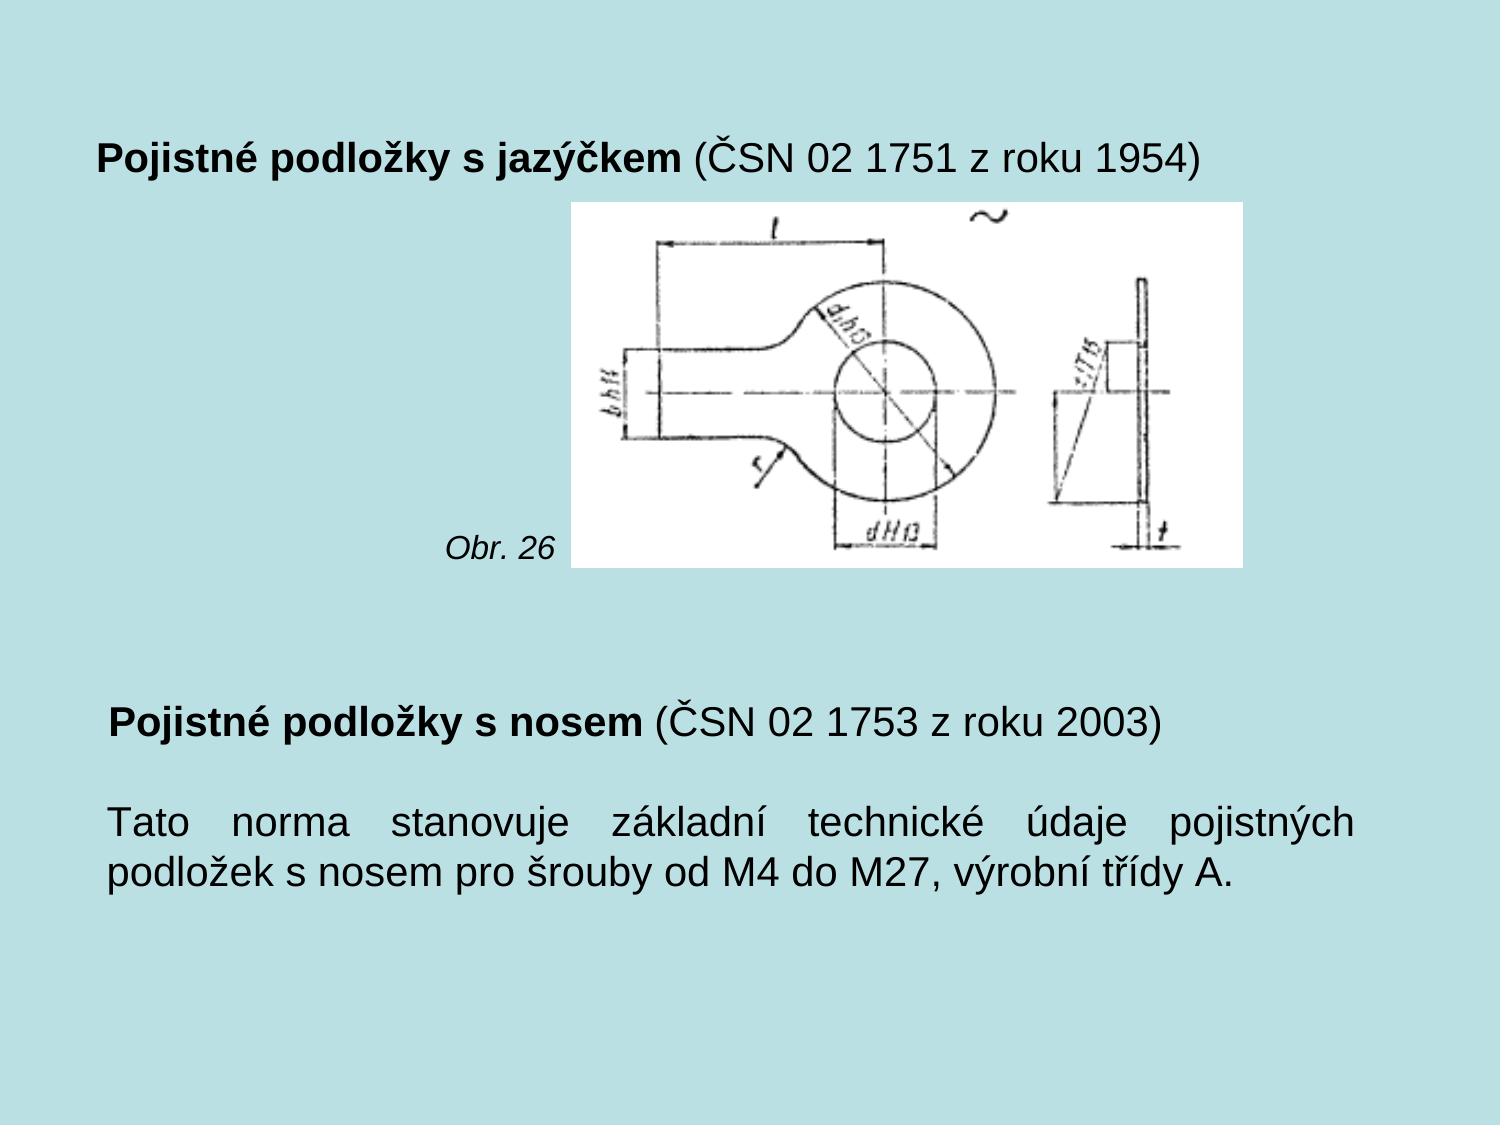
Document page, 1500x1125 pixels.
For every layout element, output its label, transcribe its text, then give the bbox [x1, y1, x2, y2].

text_box Pojistné podložky s jazýčkem (ČSN 02 1751 z roku 1954) [96, 130, 1414, 181]
text_box Tato norma stanovuje základní technické údaje pojistných podložek s nosem pro šrouby od M4 do M27, výrobní třídy A. [91, 787, 1371, 903]
text_box Pojistné podložky s nosem (ČSN 02 1753 z roku 2003) [108, 694, 1424, 745]
text_box Obr. 26 [431, 526, 569, 567]
picture [571, 202, 1243, 568]
